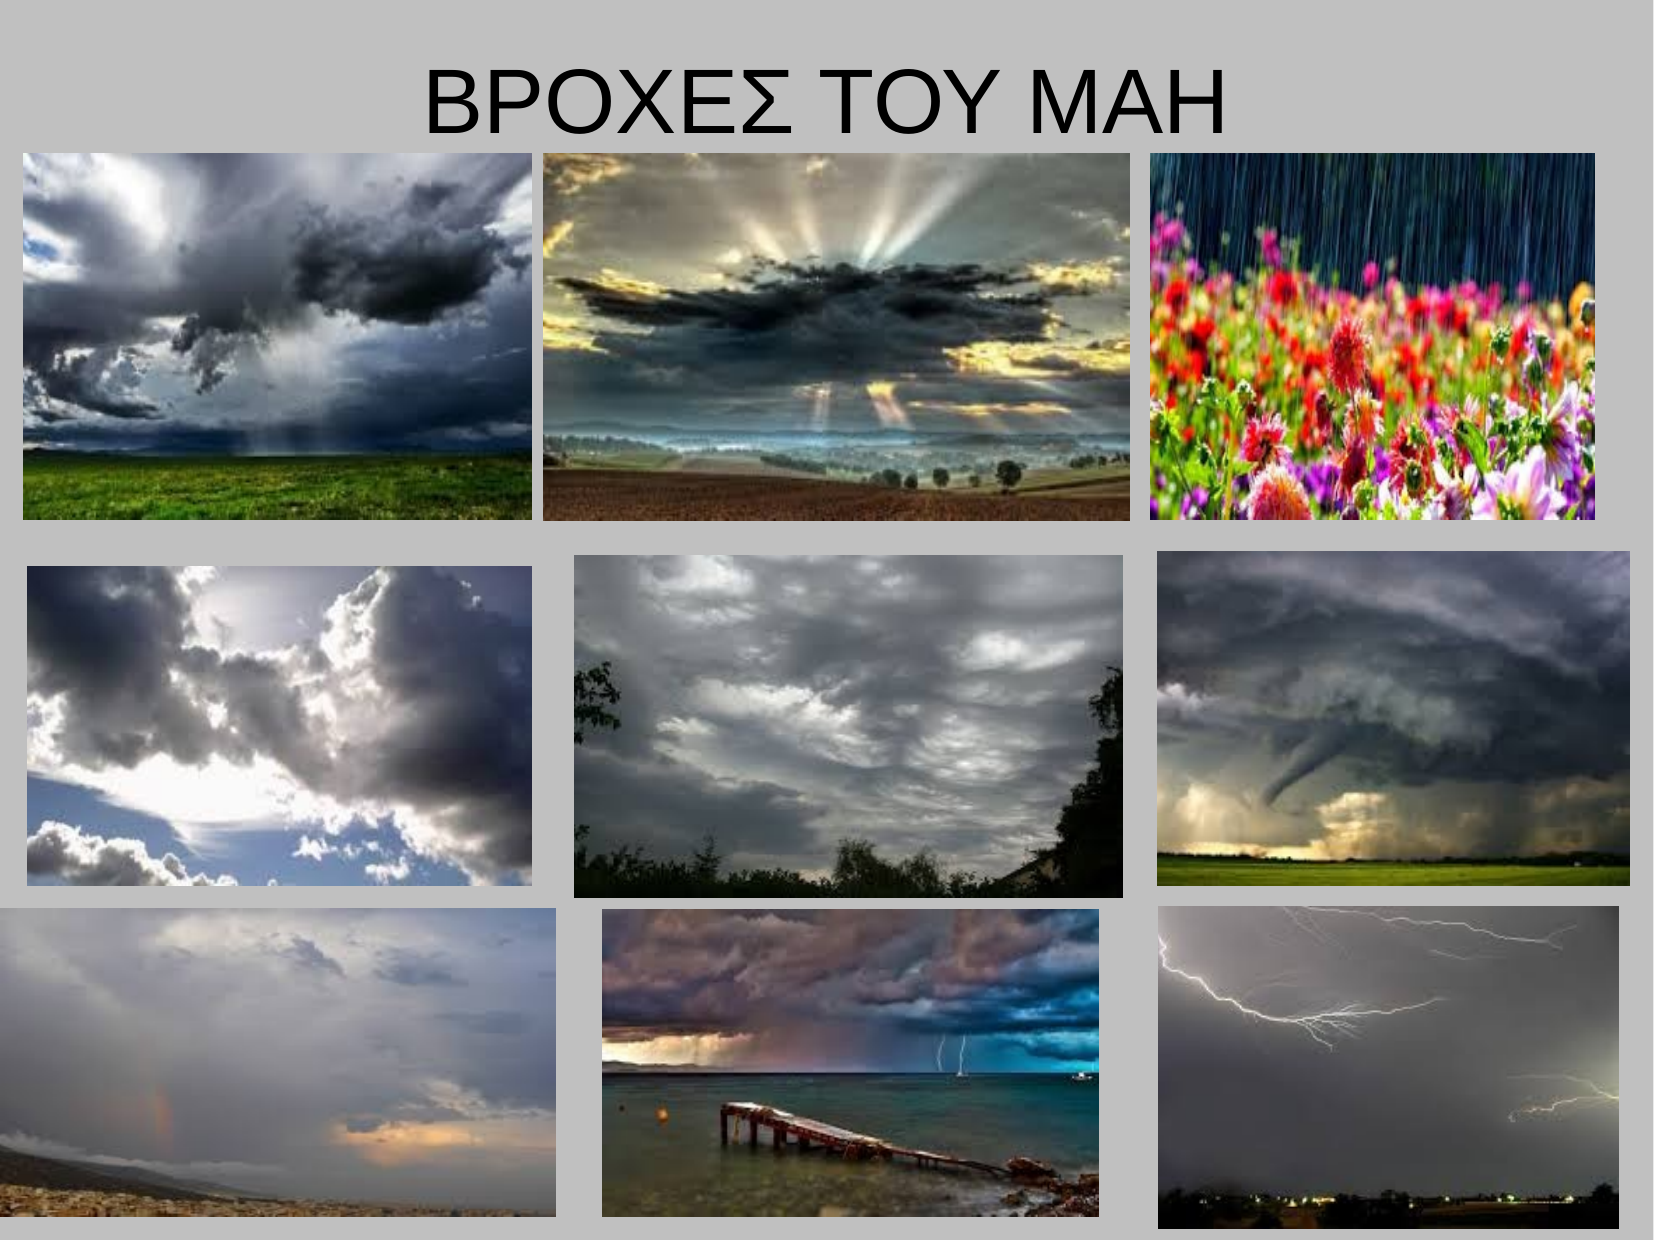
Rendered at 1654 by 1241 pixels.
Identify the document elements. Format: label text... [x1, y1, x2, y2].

picture [23, 153, 532, 520]
picture [1158, 906, 1619, 1229]
picture [602, 909, 1099, 1217]
picture [1150, 153, 1595, 520]
picture [1157, 551, 1630, 886]
picture [1044, 1057, 1057, 1061]
picture [27, 566, 532, 886]
title ΒΡΟΧΕΣ ΤΟΥ ΜΑΗ [82, 49, 1571, 257]
picture [1005, 1047, 1023, 1053]
picture [543, 153, 1130, 521]
picture [0, 908, 556, 1217]
picture [574, 555, 1123, 898]
